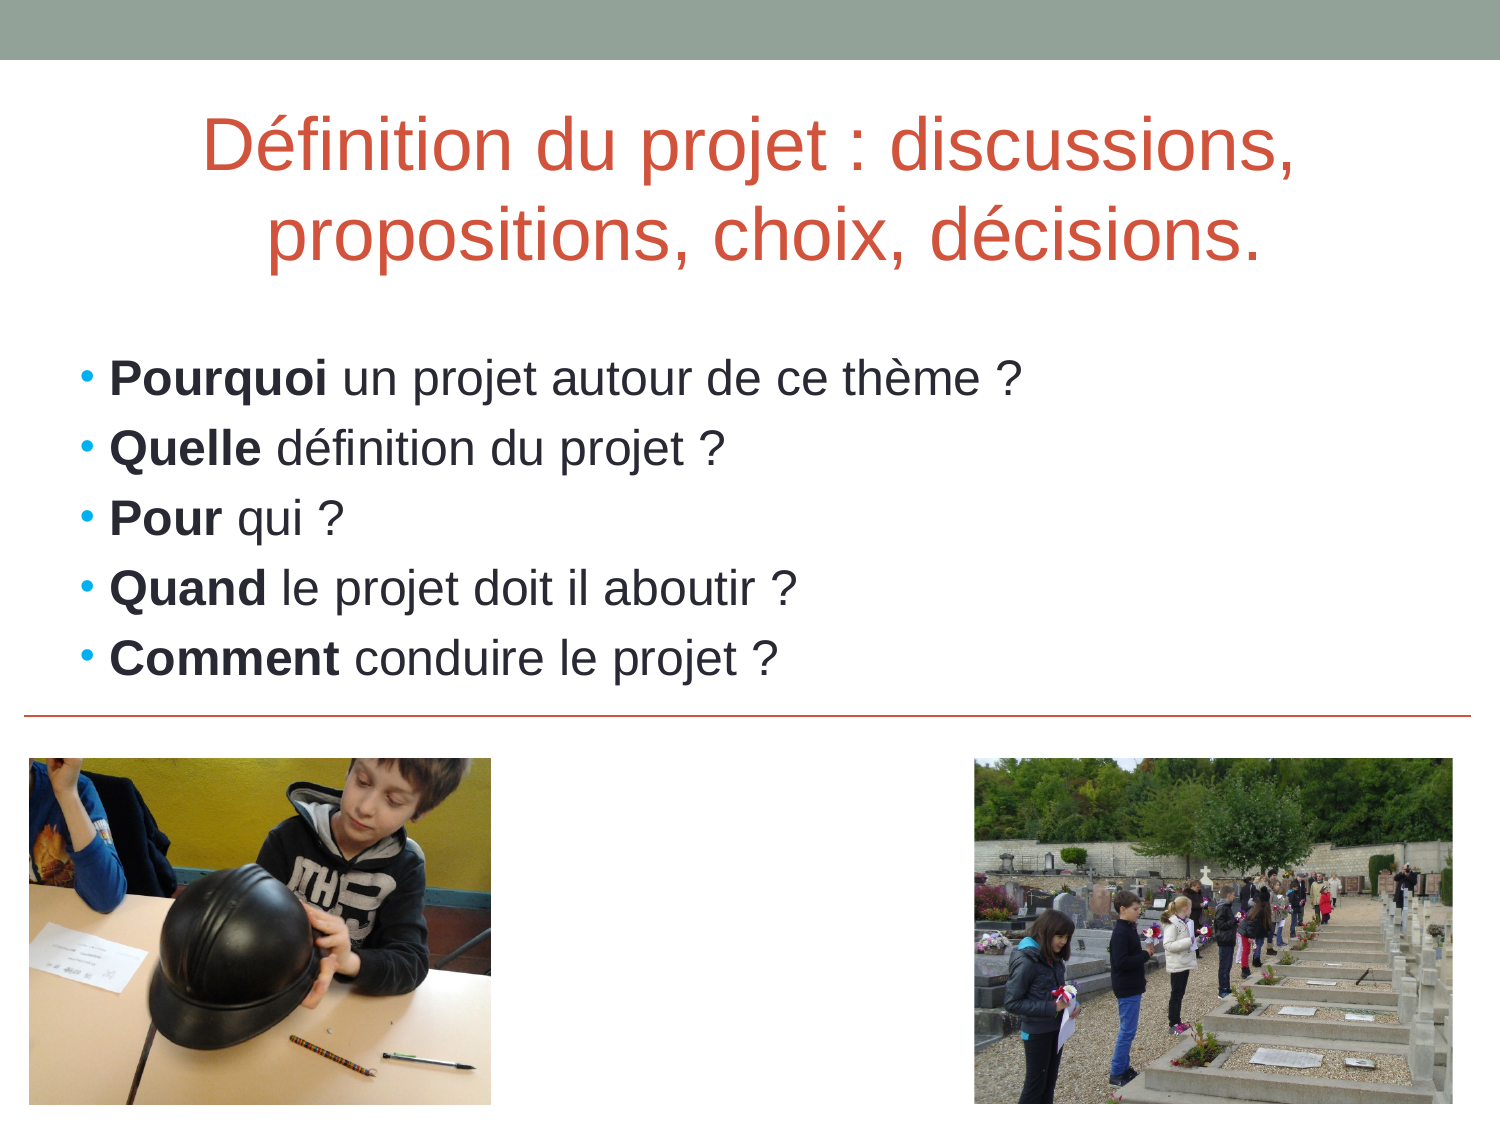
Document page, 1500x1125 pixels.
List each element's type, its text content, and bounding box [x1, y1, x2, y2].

list Pourquoi un projet autour de ce thème ? Quelle définition du projet ? Pour qui ? Quand le projet doit il aboutir ? Comment conduire le projet ? [64, 338, 1471, 715]
picture [29, 758, 491, 1105]
picture [974, 758, 1453, 1104]
title Définition du projet : discussions, propositions, choix, décisions. [75, 87, 1425, 291]
